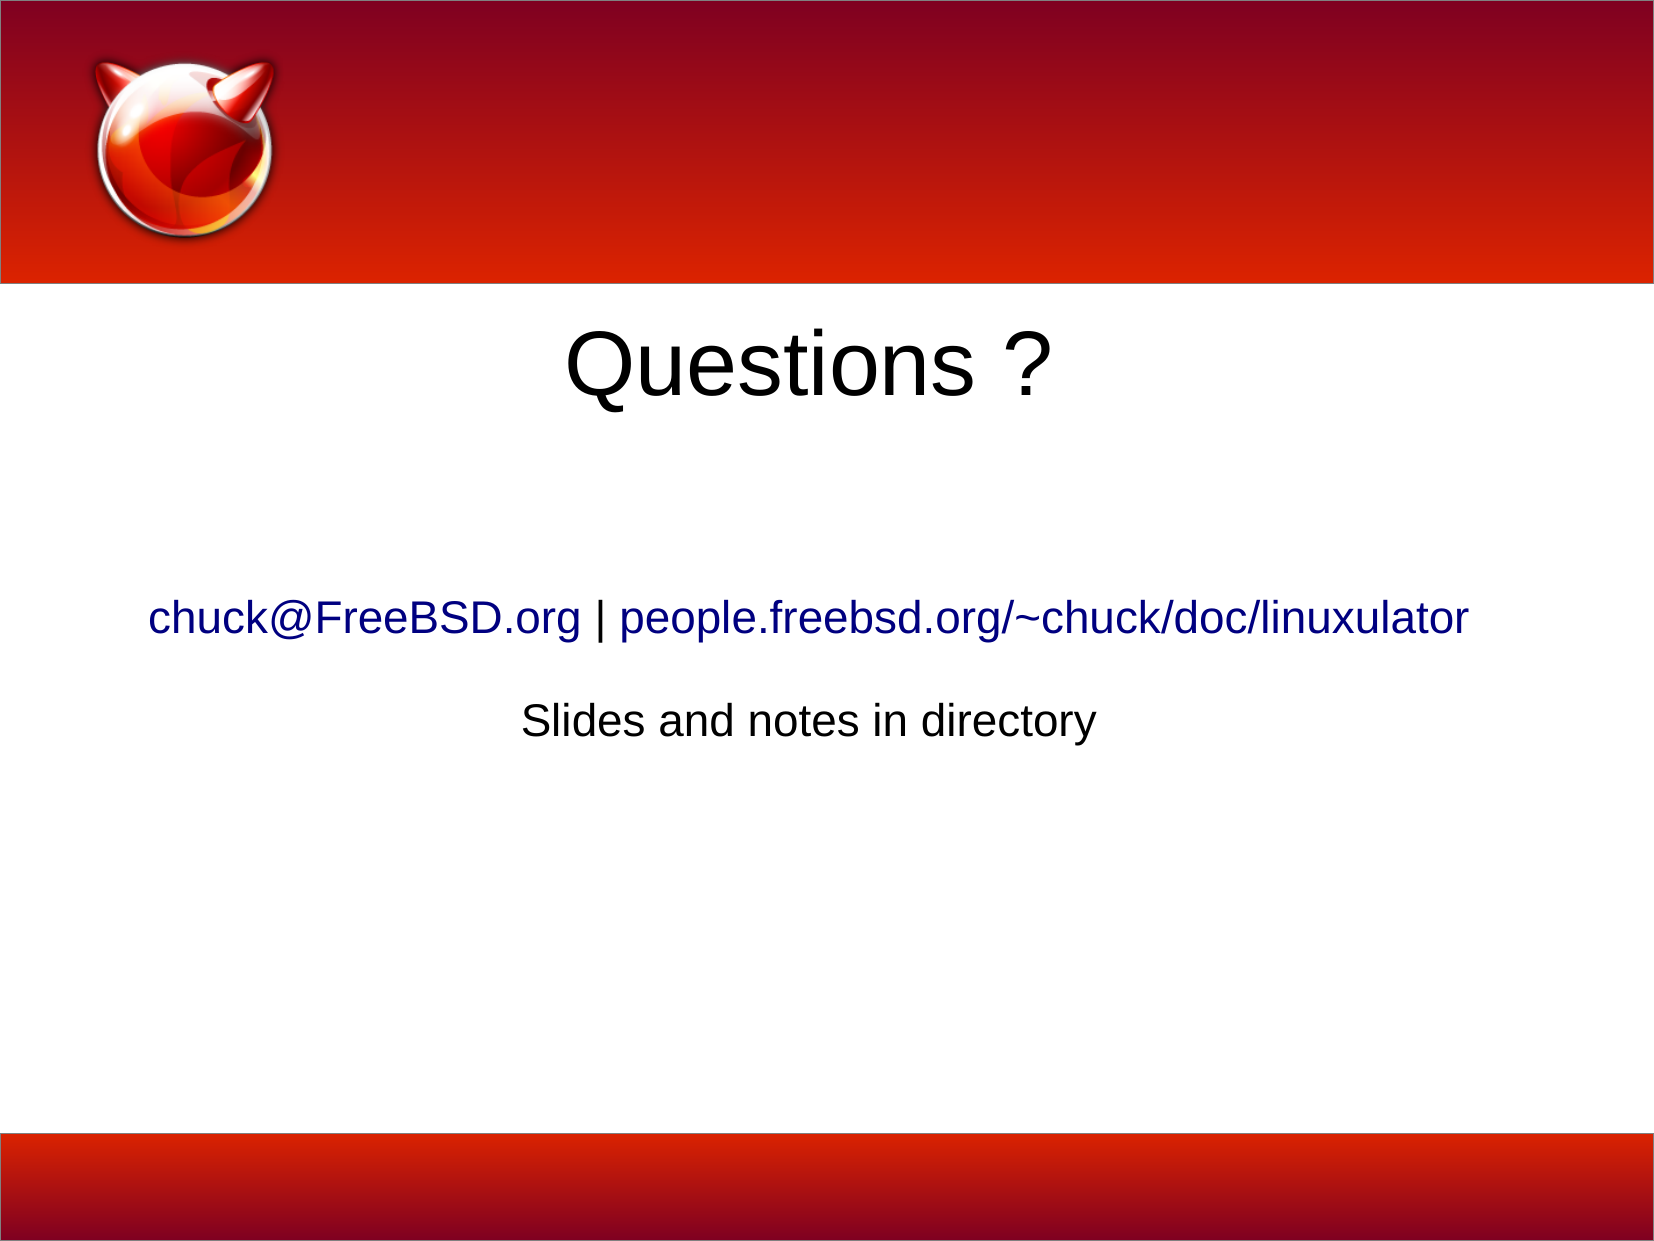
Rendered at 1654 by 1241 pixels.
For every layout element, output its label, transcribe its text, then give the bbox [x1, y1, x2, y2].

subtitle Questions ? chuck@FreeBSD.org | people.freebsd.org/~chuck/doc/linuxulator Slides and notes in directory [82, 49, 1536, 1010]
